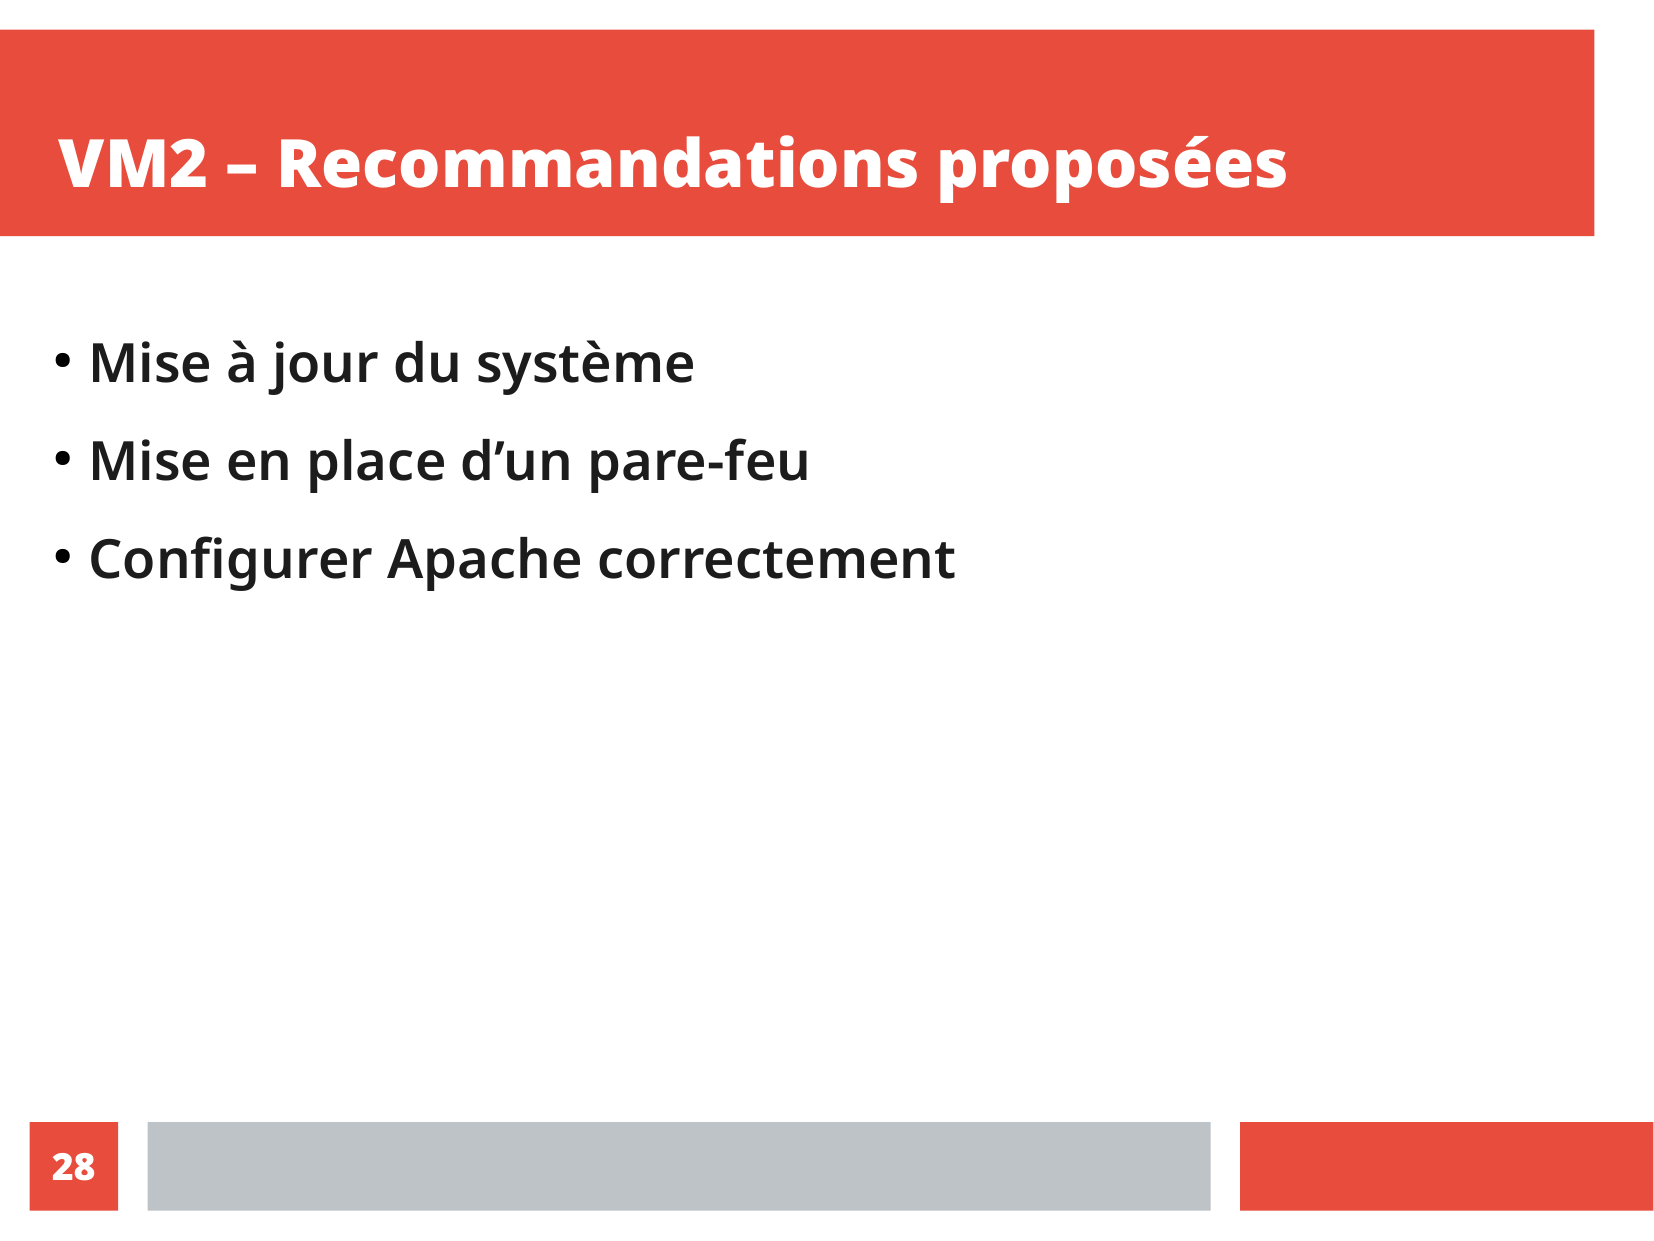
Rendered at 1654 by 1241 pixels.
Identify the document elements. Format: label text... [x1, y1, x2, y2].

title VM2 – Recommandations proposées [59, 59, 1595, 207]
list Mise à jour du système Mise en place d’un pare-feu Configurer Apache correctement [53, 324, 1560, 1093]
